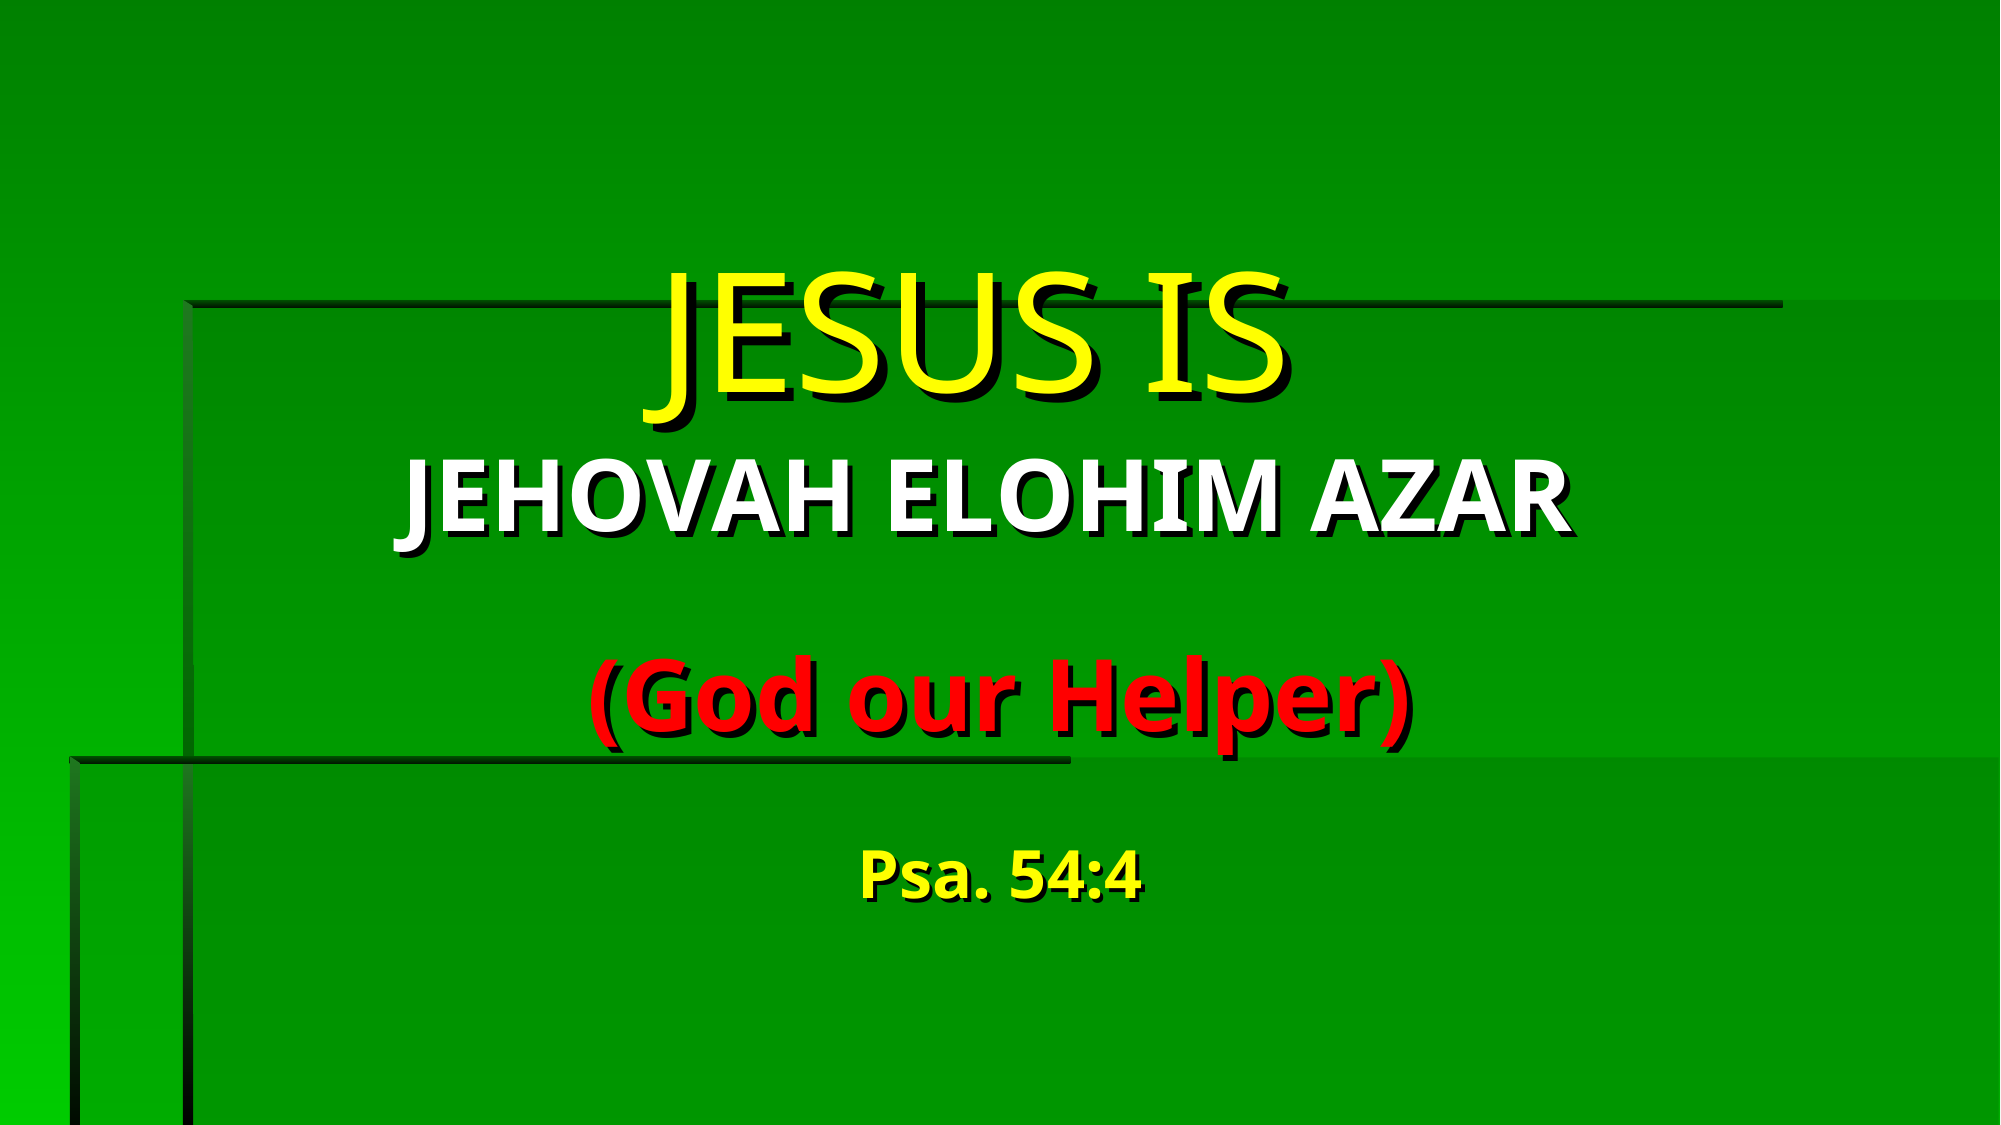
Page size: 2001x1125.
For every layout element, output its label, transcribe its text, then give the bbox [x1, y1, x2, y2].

title JESUS IS JEHOVAH ELOHIM AZAR (God our Helper) Psa. 54:4 [0, 0, 2000, 1125]
